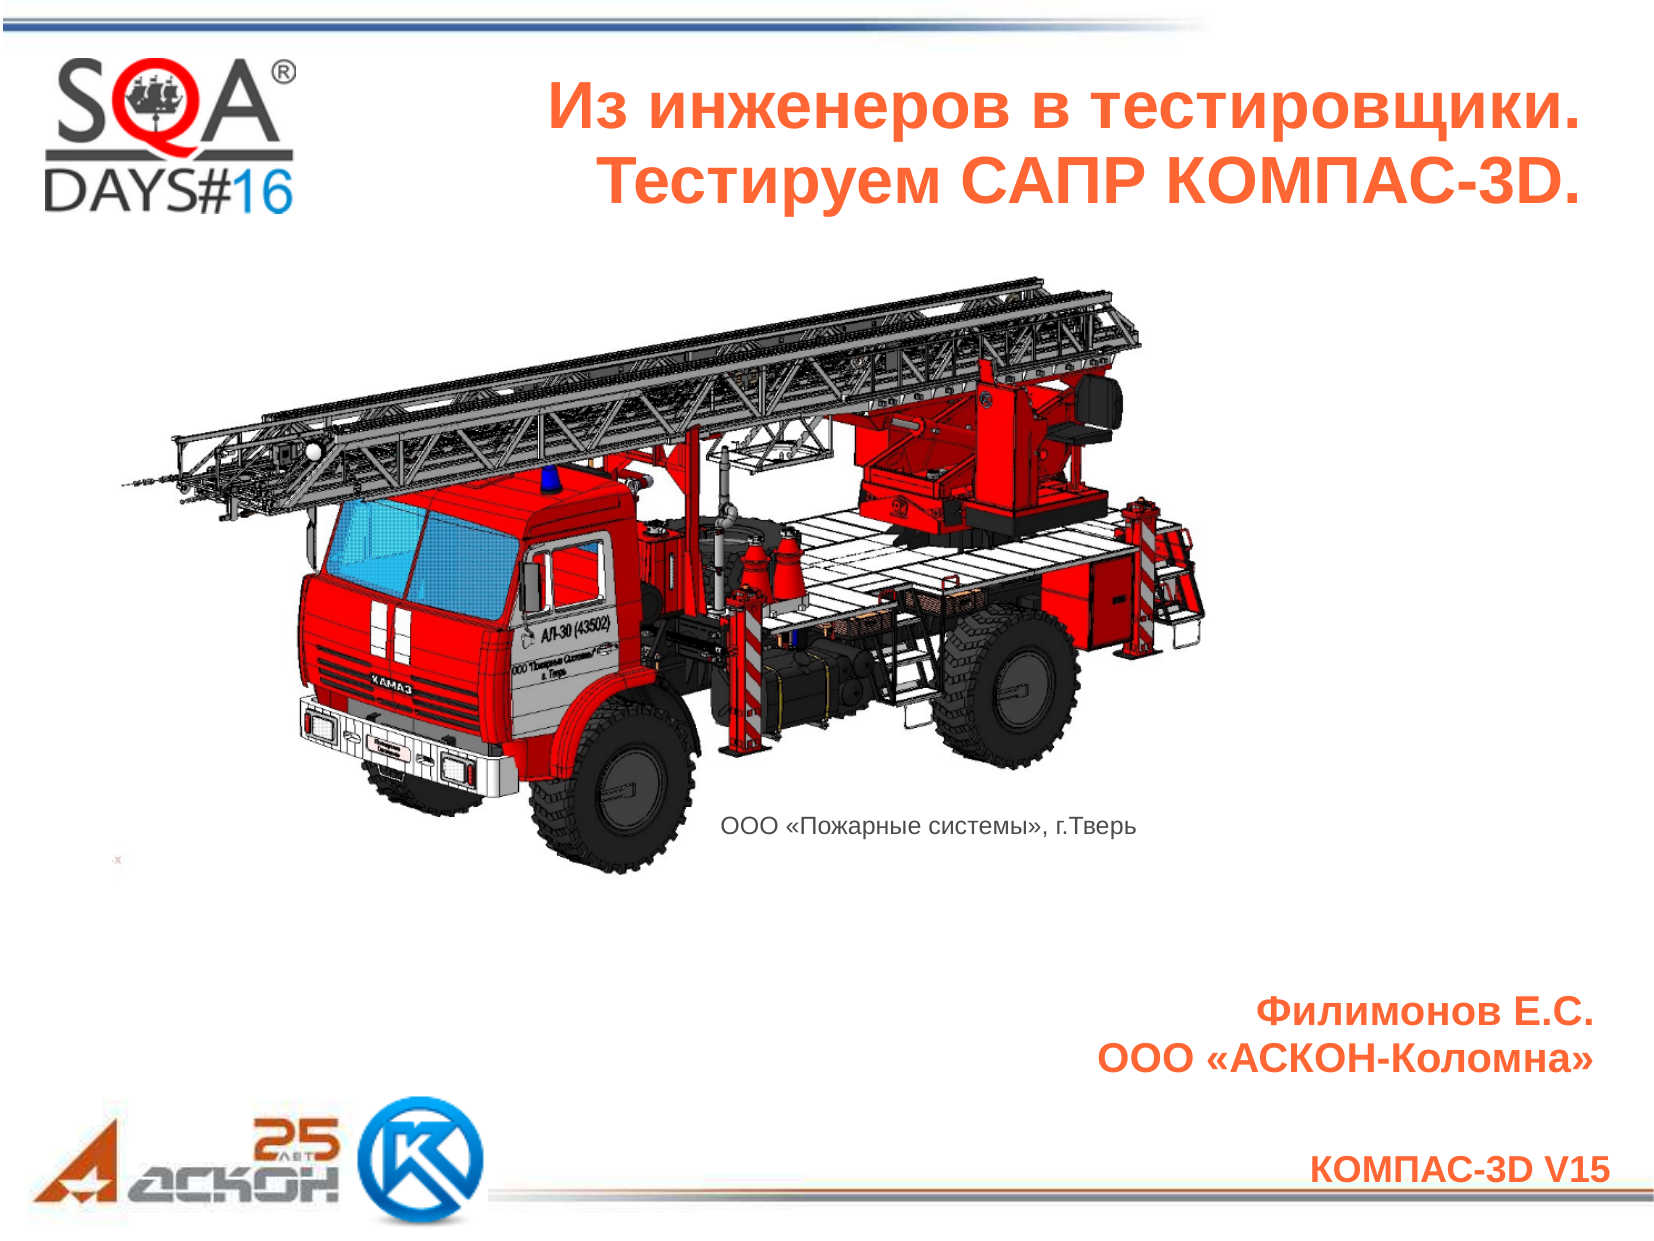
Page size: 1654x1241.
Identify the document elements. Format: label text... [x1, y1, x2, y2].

title Филимонов Е.С. ООО «АСКОН-Коломна» [944, 922, 1595, 1147]
list ООО «Пожарные системы», г.Тверь [649, 811, 1536, 863]
title Из инженеров в тестировщики. Тестируем САПР КОМПАС-3D. [94, 50, 1583, 237]
picture [3, 0, 1654, 1241]
